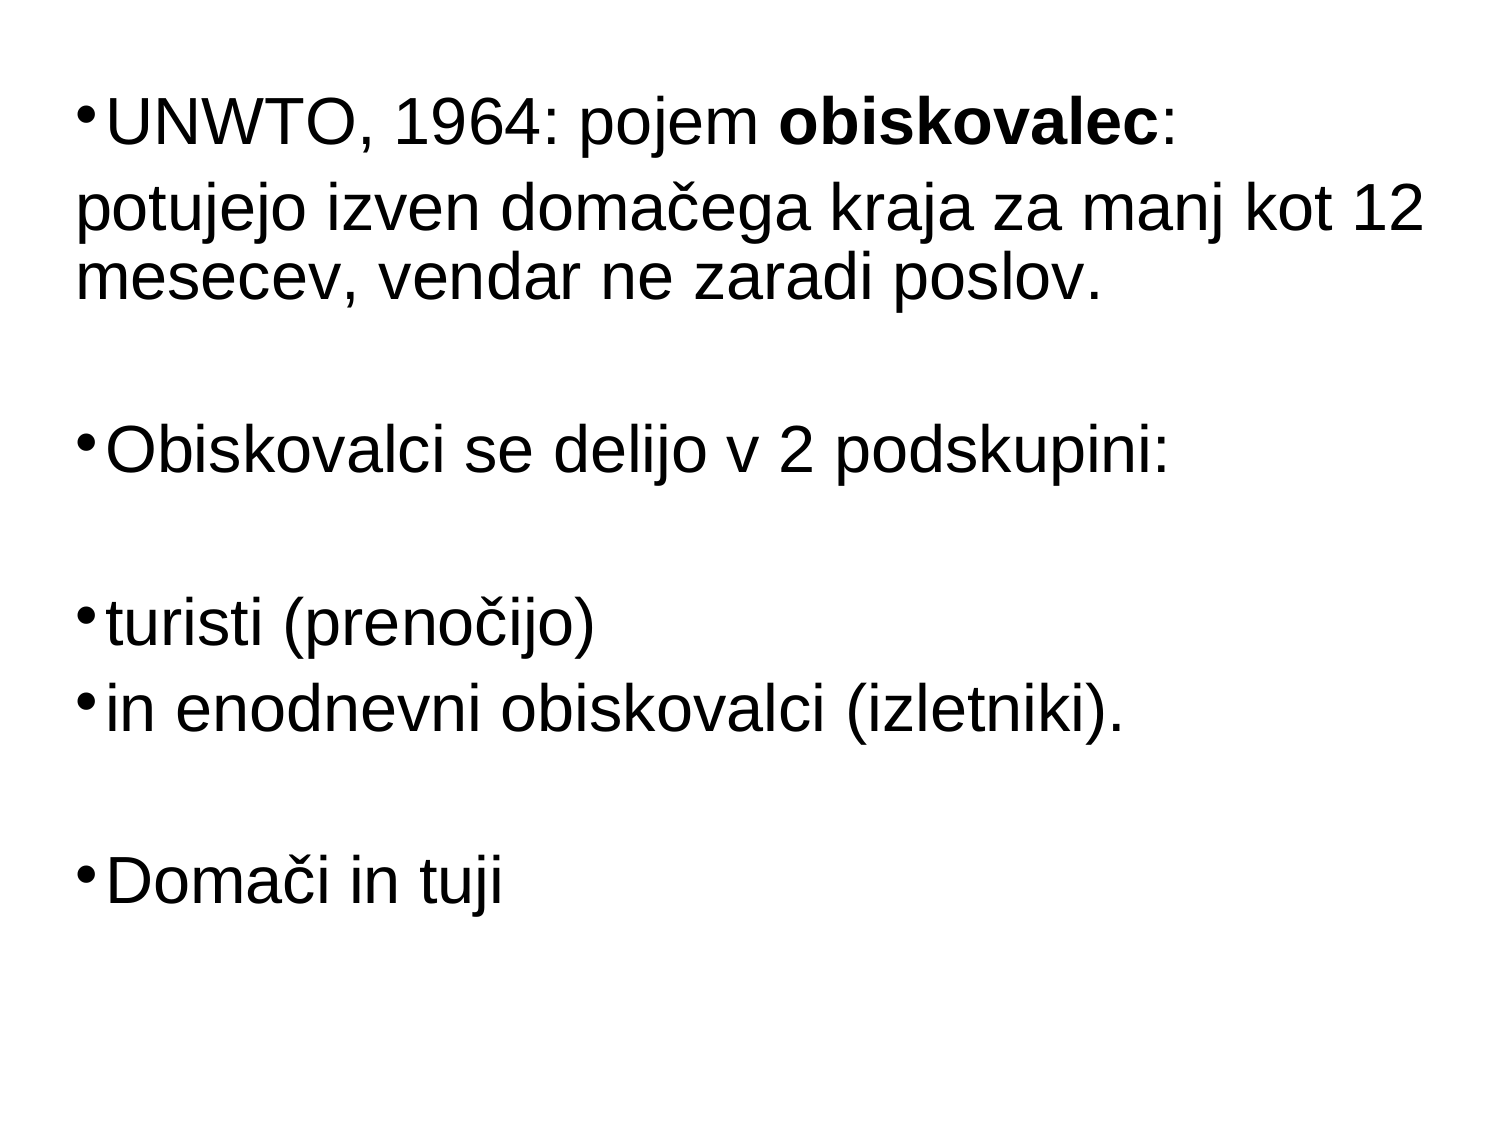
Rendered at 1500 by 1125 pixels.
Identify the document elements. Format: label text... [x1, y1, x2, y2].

list UNWTO, 1964: pojem obiskovalec: potujejo izven domačega kraja za manj kot 12 mesecev, vendar ne zaradi poslov. Obiskovalci se delijo v 2 podskupini: turisti (prenočijo) in enodnevni obiskovalci (izletniki). Domači in tuji [75, 88, 1436, 1090]
